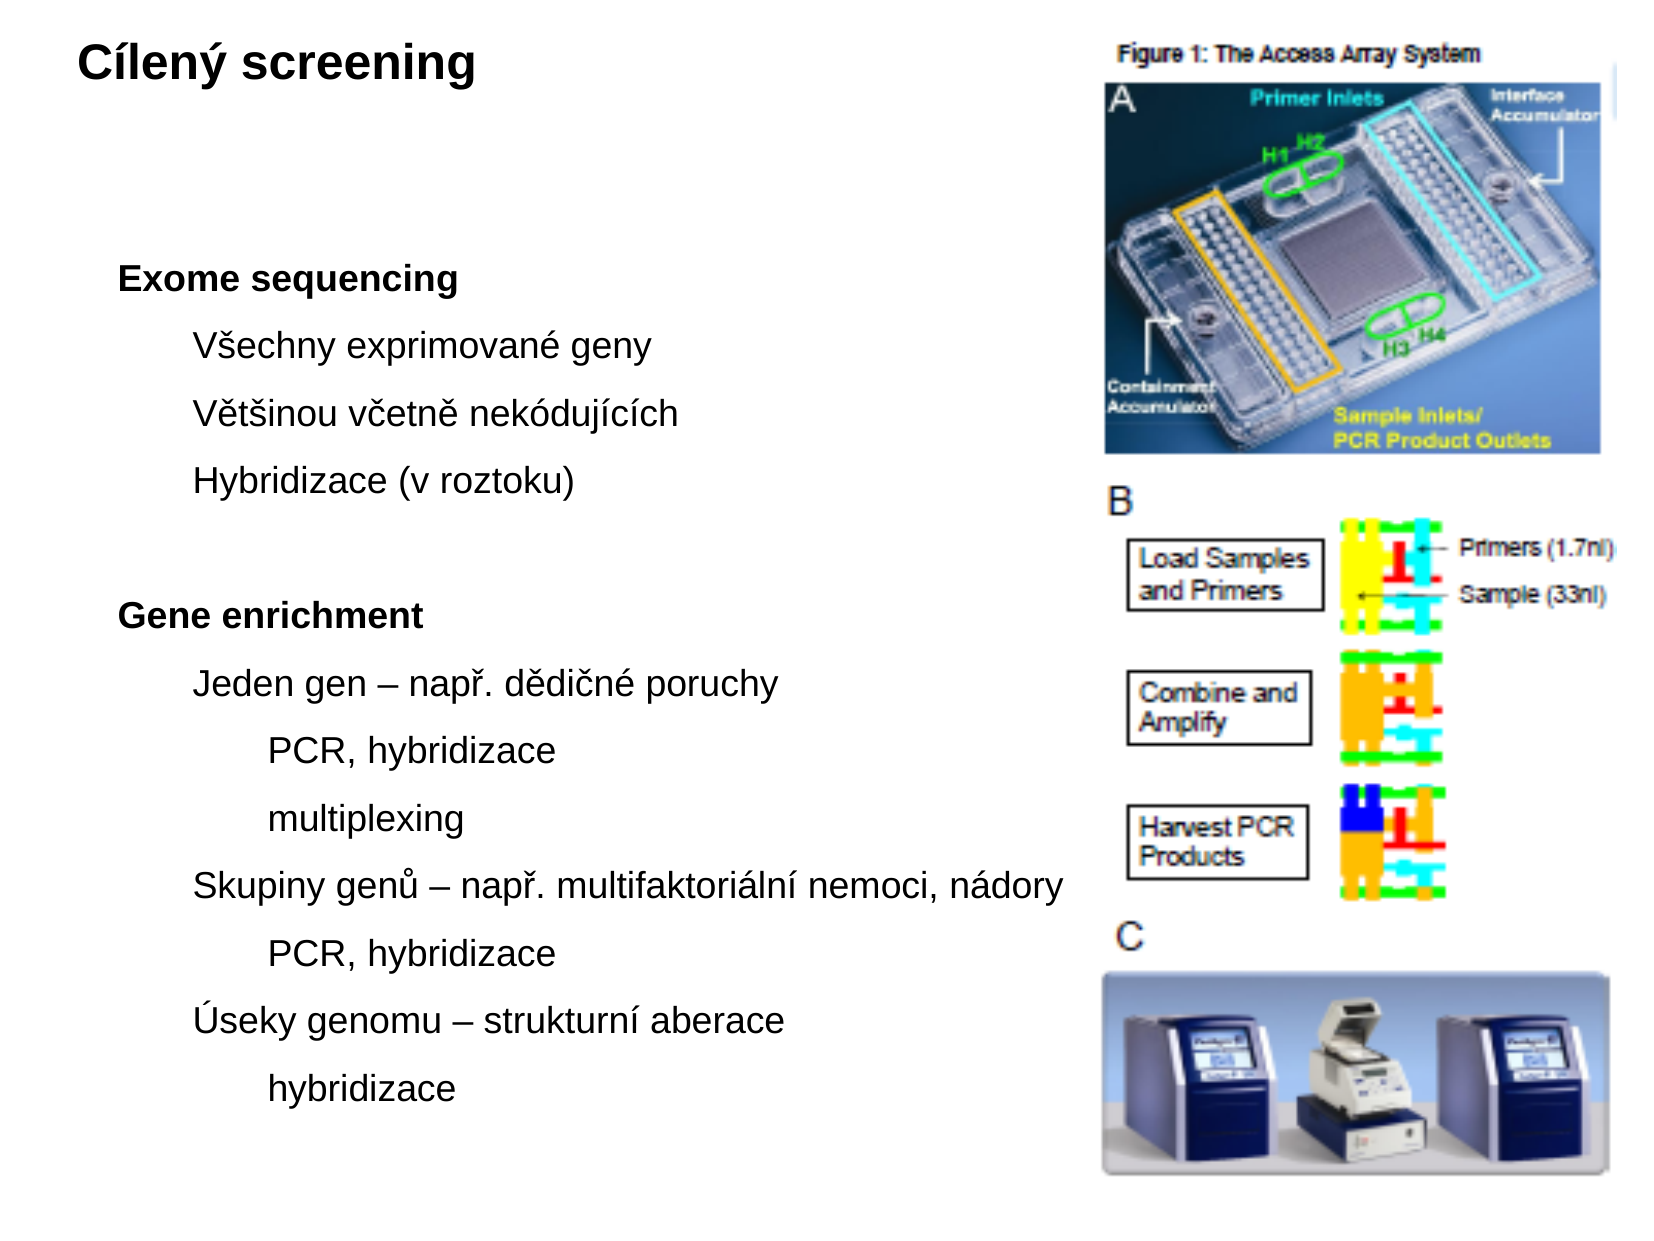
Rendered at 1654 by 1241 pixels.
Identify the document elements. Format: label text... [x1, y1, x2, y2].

picture [1075, 37, 1617, 1191]
text_box Cílený screening [77, 36, 1574, 180]
text_box Exome sequencing Všechny exprimované geny Většinou včetně nekódujících Hybridizace (v roztoku) Gene enrichment Jeden gen – např. dědičné poruchy PCR, hybridizace multiplexing Skupiny genů – např. multifaktoriální nemoci, nádory PCR, hybridizace Úseky genomu – strukturní aberace hybridizace [102, 223, 1075, 1117]
